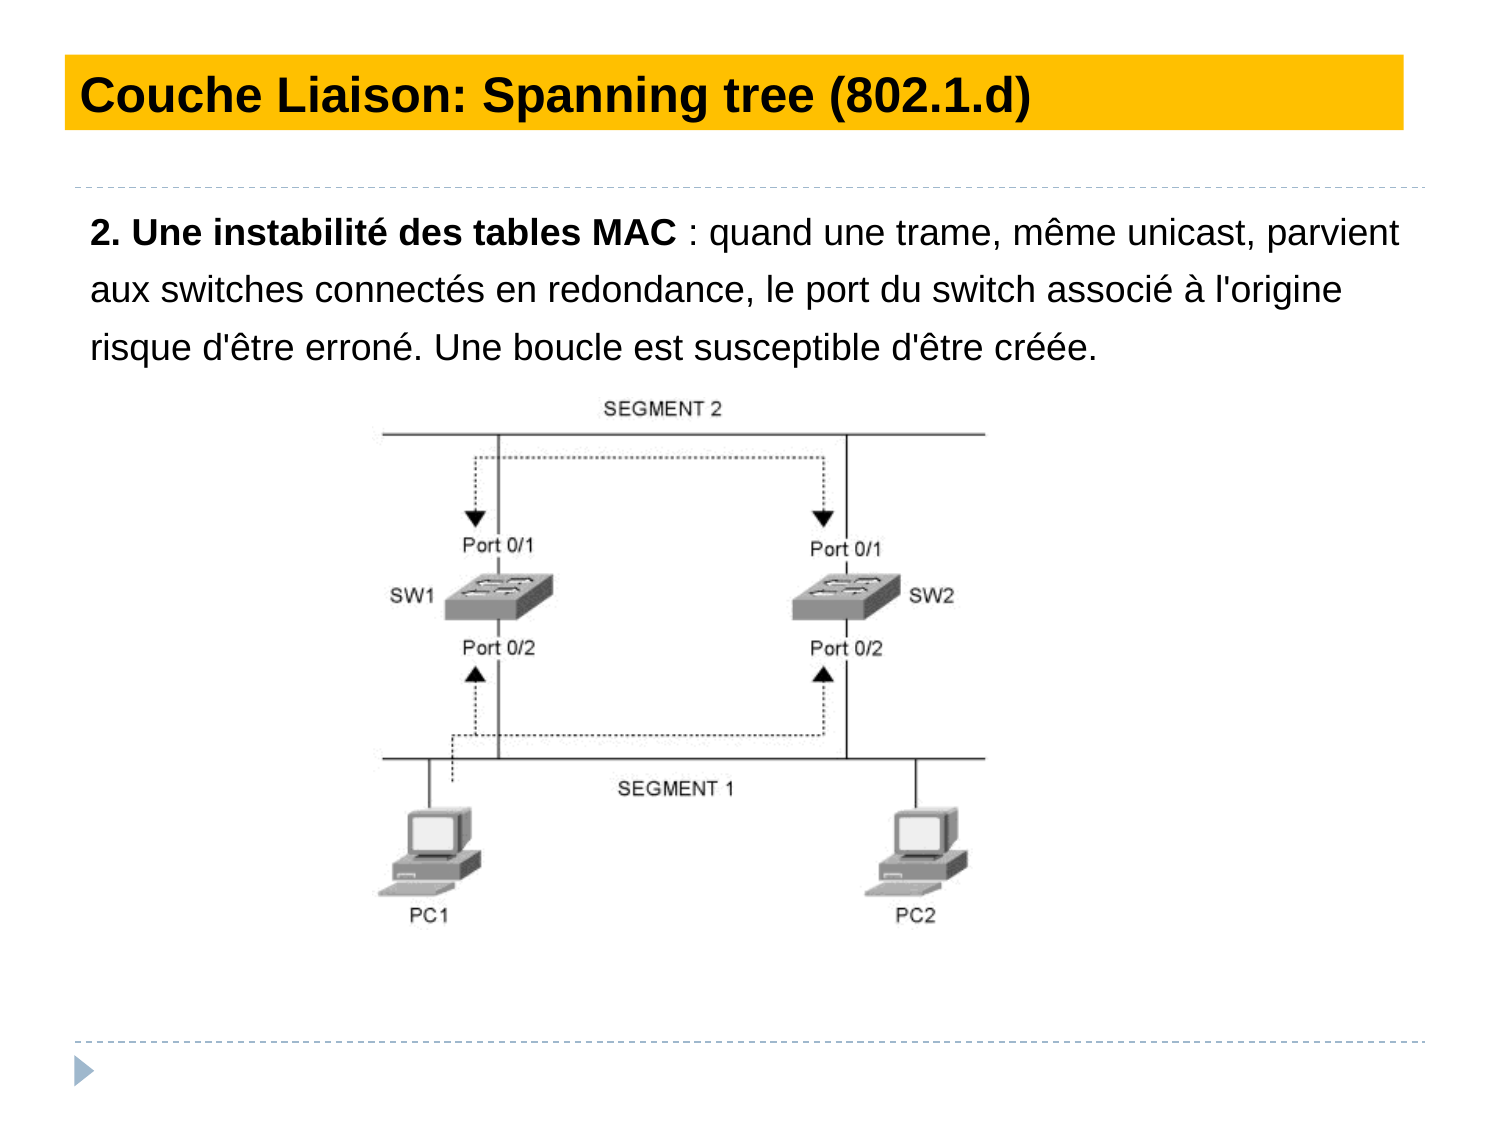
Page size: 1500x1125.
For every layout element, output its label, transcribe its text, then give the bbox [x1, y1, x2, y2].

text_box Couche Liaison: Spanning tree (802.1.d) [64, 54, 1404, 131]
picture [372, 397, 998, 930]
list 2. Une instabilité des tables MAC : quand une trame, même unicast, parvient aux switches connectés en redondance, le port du switch associé à l'origine risque d'être erroné. Une boucle est susceptible d'être créée. [75, 200, 1426, 409]
